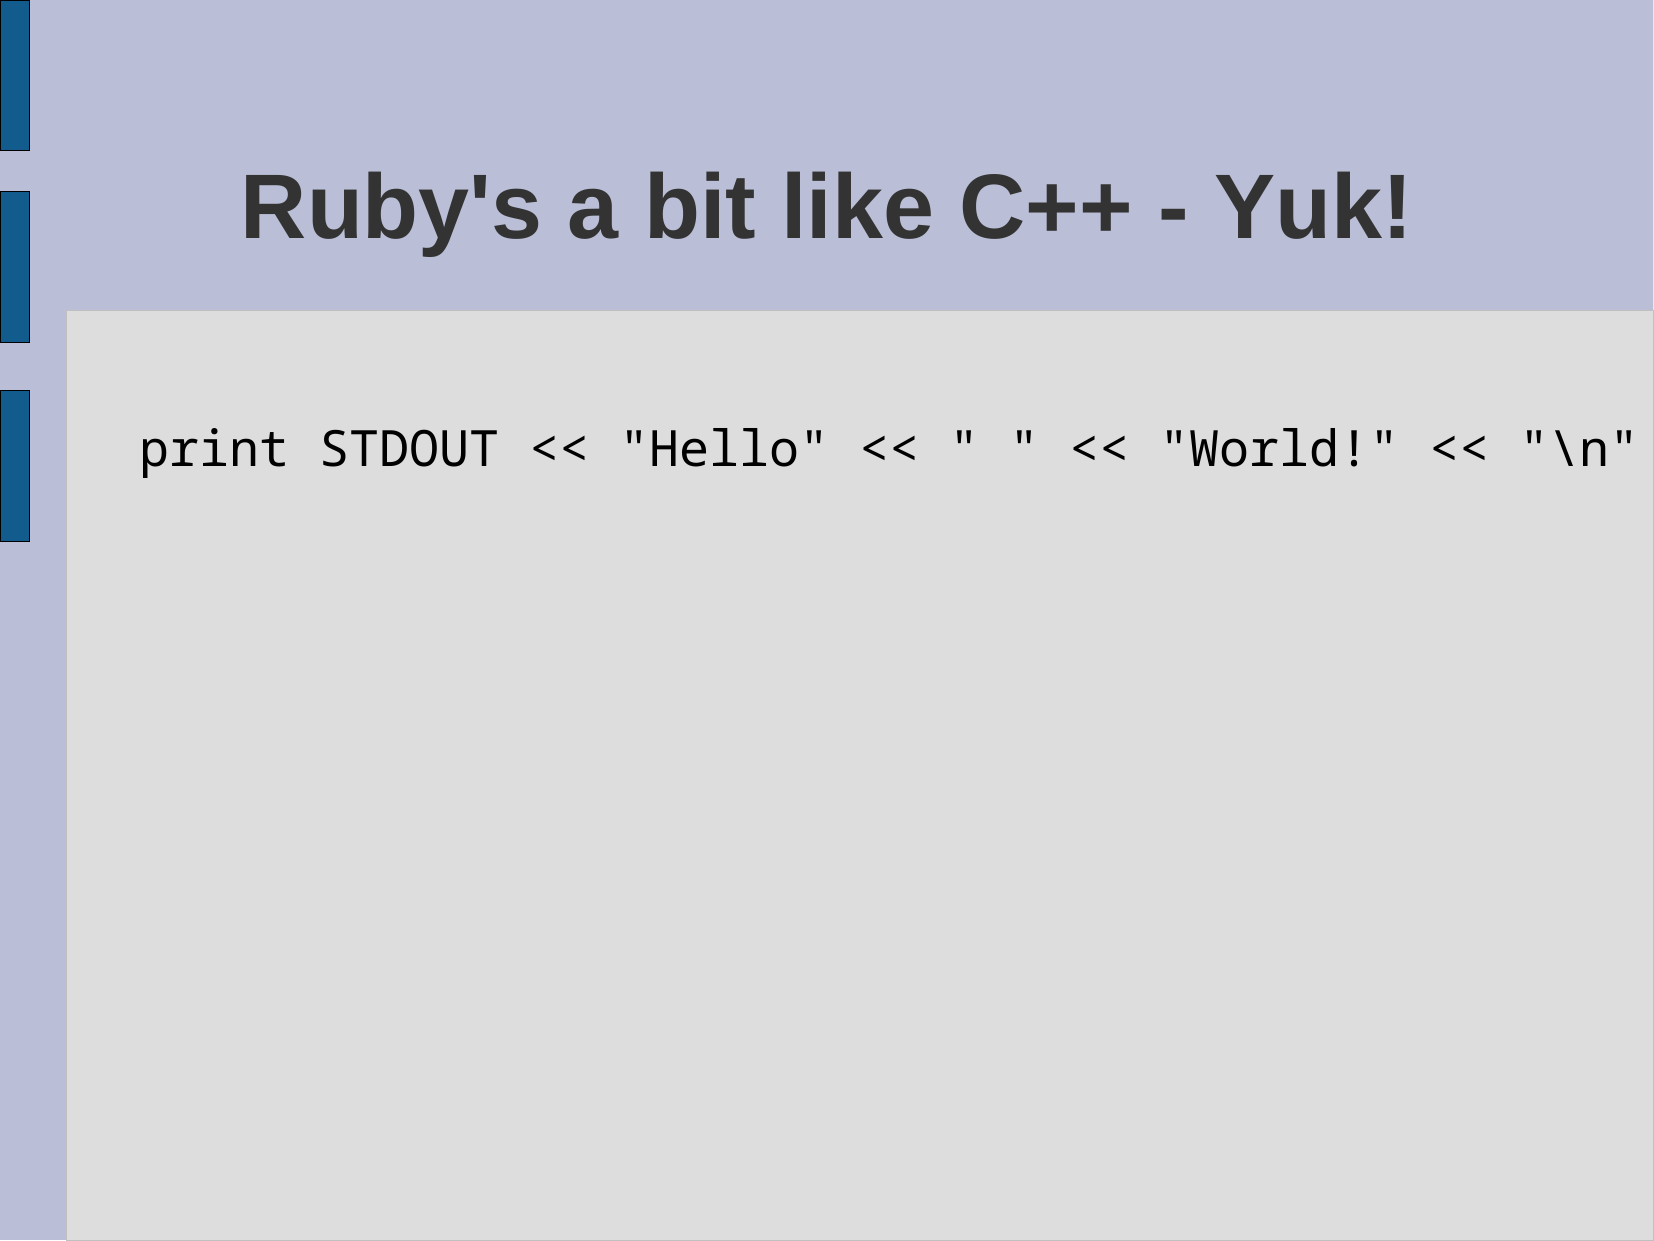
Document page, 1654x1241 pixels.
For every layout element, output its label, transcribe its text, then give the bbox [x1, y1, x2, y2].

list print STDOUT << "Hello" << " " << "World!" << "\n" [121, 344, 1654, 1127]
title Ruby's a bit like C++ - Yuk! [121, 102, 1534, 311]
